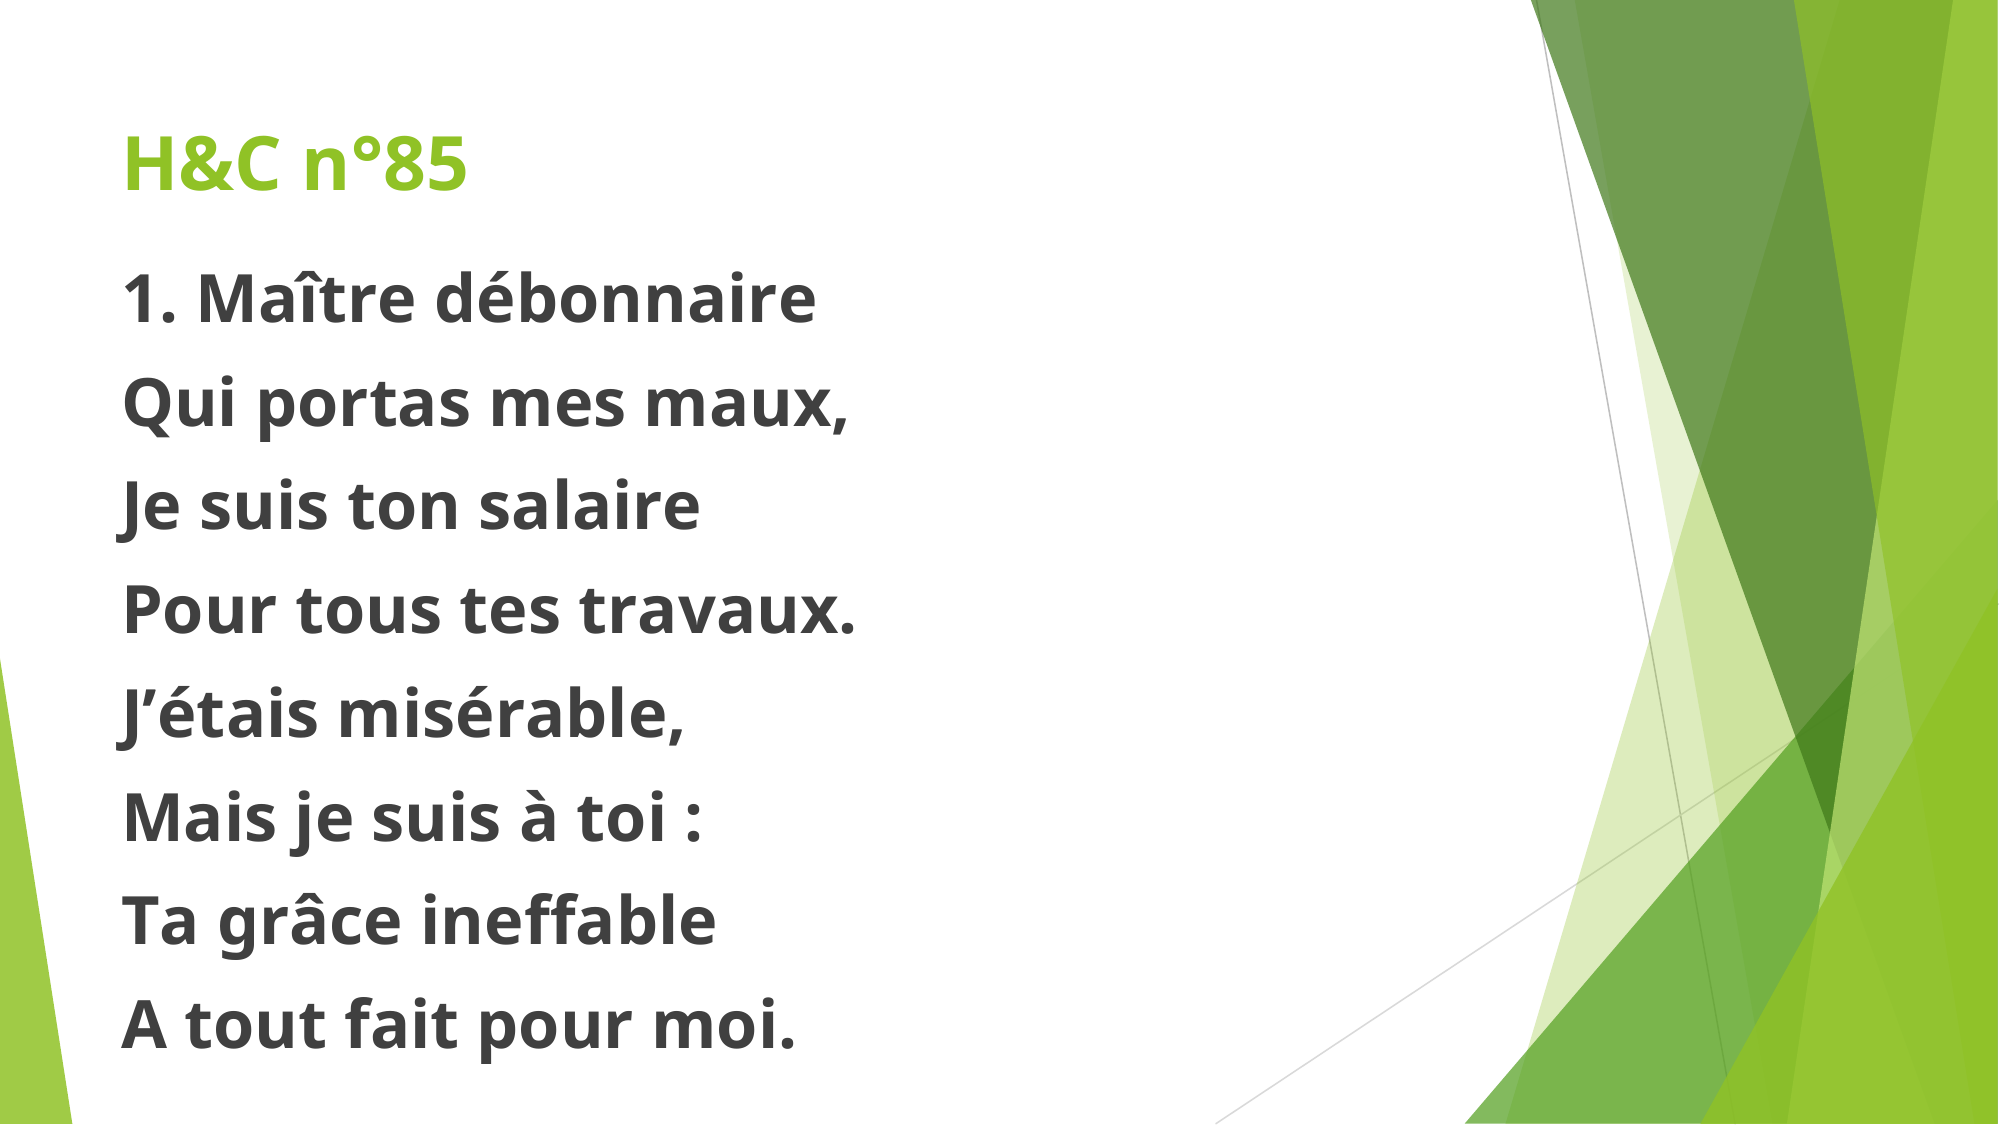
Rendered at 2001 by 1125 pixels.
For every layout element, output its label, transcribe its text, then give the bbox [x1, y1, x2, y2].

text_box H&C n°85 [106, 107, 508, 213]
text_box 1. Maître débonnaire Qui portas mes maux, Je suis ton salaire Pour tous tes travaux. J’étais misérable, Mais je suis à toi : Ta grâce ineffable A tout fait pour moi. [106, 236, 1973, 1075]
